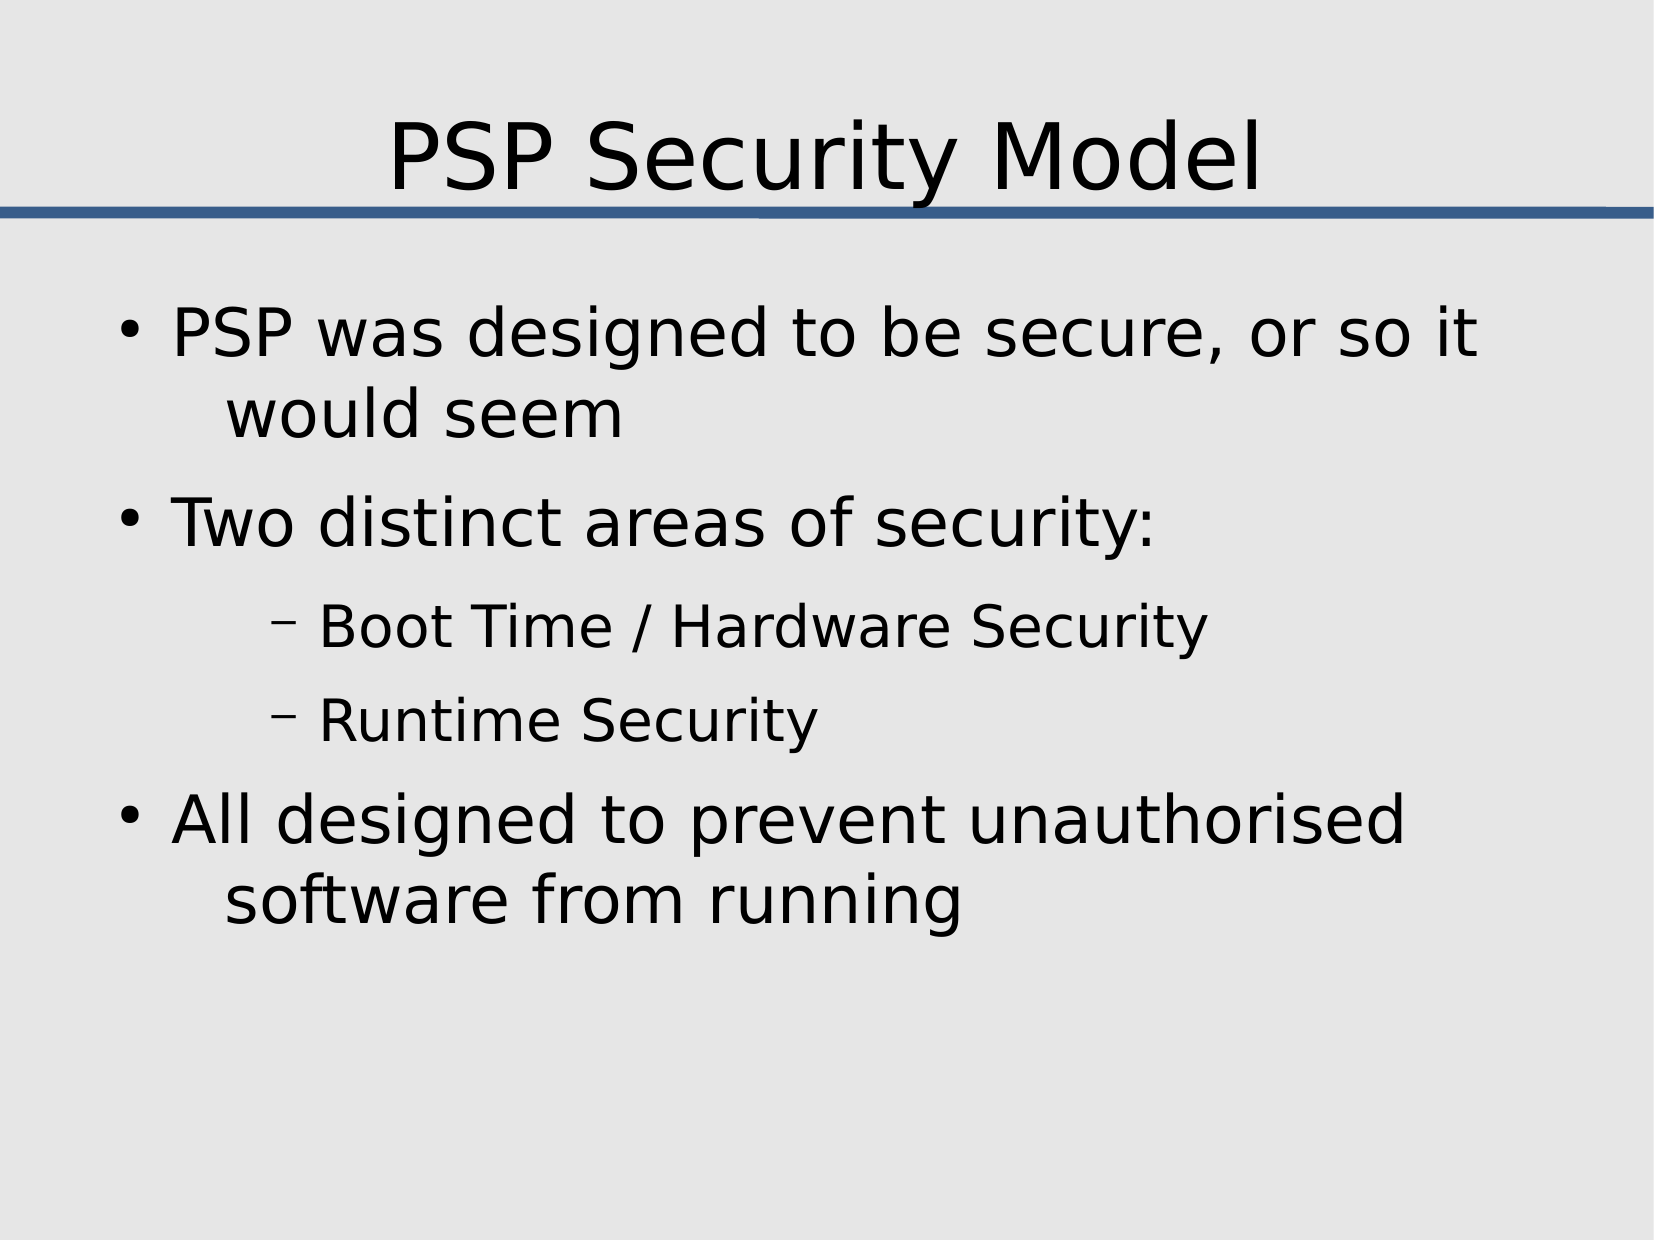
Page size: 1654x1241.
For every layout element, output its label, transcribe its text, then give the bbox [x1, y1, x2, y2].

list PSP was designed to be secure, or so it would seem Two distinct areas of security: Boot Time / Hardware Security Runtime Security All designed to prevent unauthorised software from running [82, 290, 1571, 1094]
title PSP Security Model [82, 56, 1571, 250]
